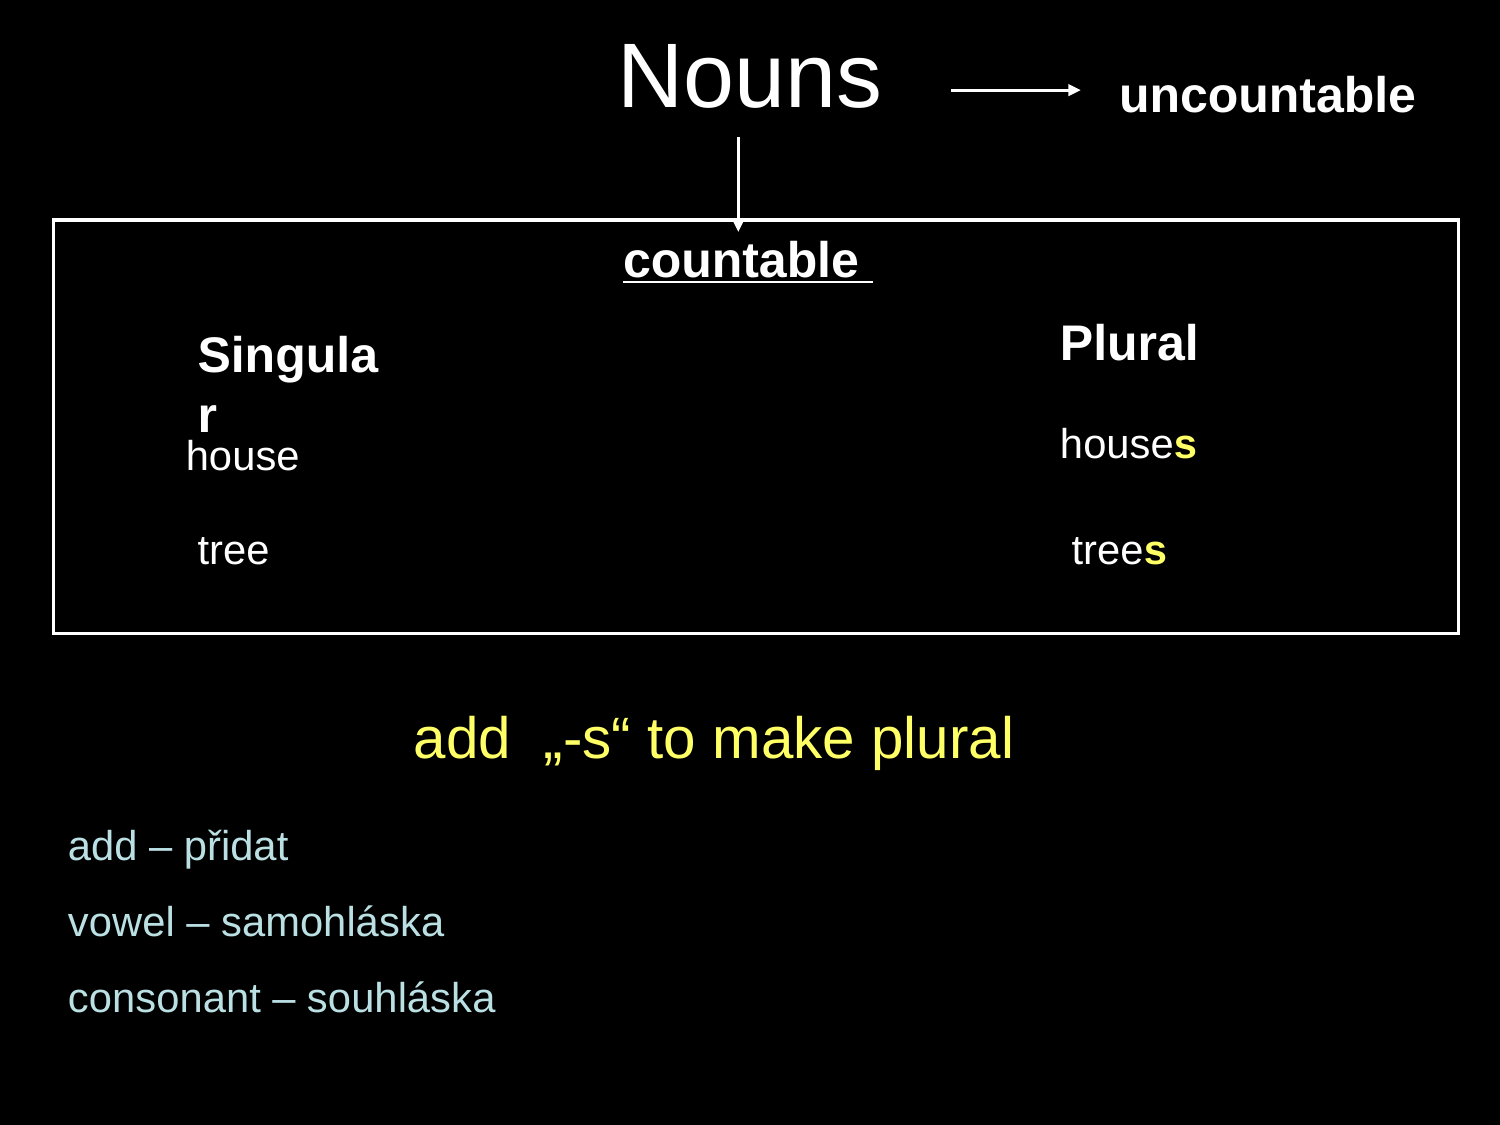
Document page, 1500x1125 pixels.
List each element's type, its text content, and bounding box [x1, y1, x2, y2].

title Nouns [88, 0, 1412, 142]
text_box add – přidat vowel – samohláska consonant – souhláska [53, 810, 561, 1029]
text_box add „-s“ to make plural [301, 692, 1129, 778]
text_box [53, 219, 1459, 634]
text_box uncountable [1104, 54, 1436, 131]
